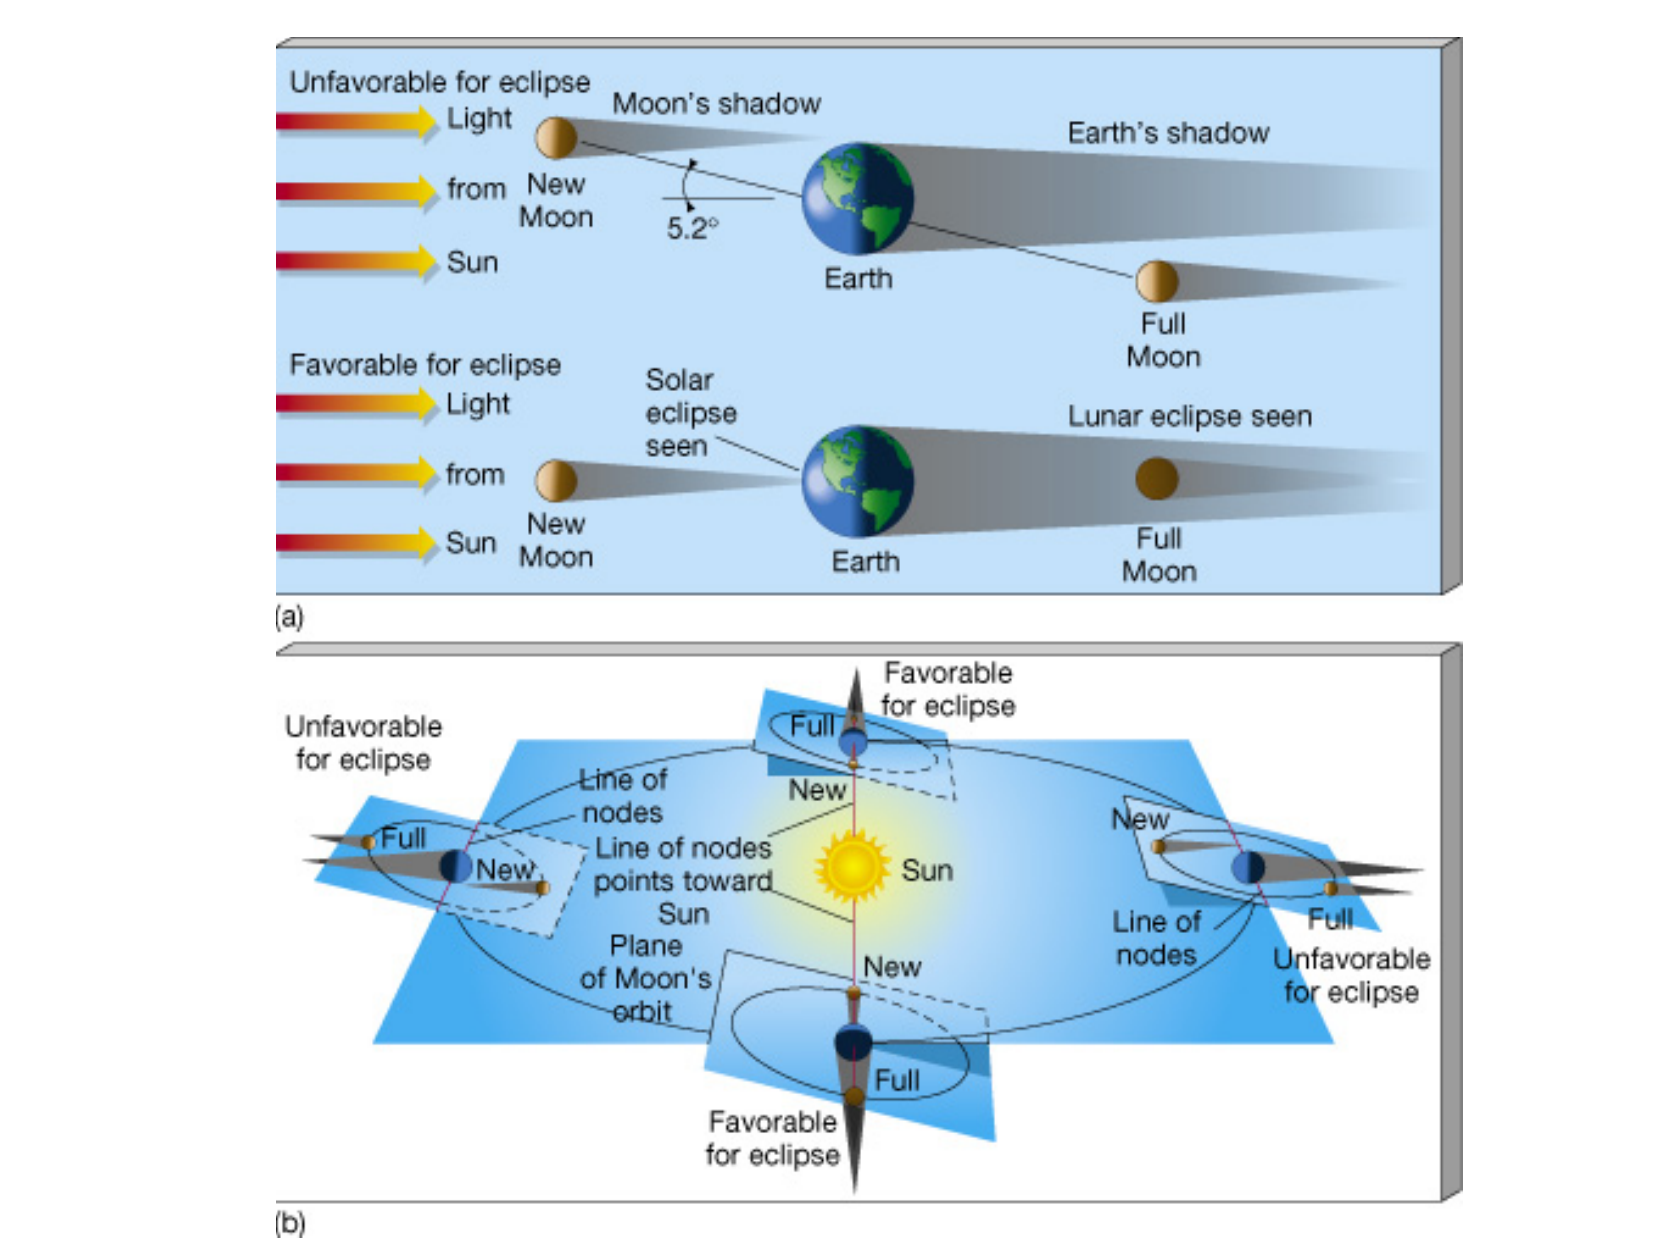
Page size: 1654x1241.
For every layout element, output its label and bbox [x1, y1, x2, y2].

picture [276, 37, 1463, 1238]
